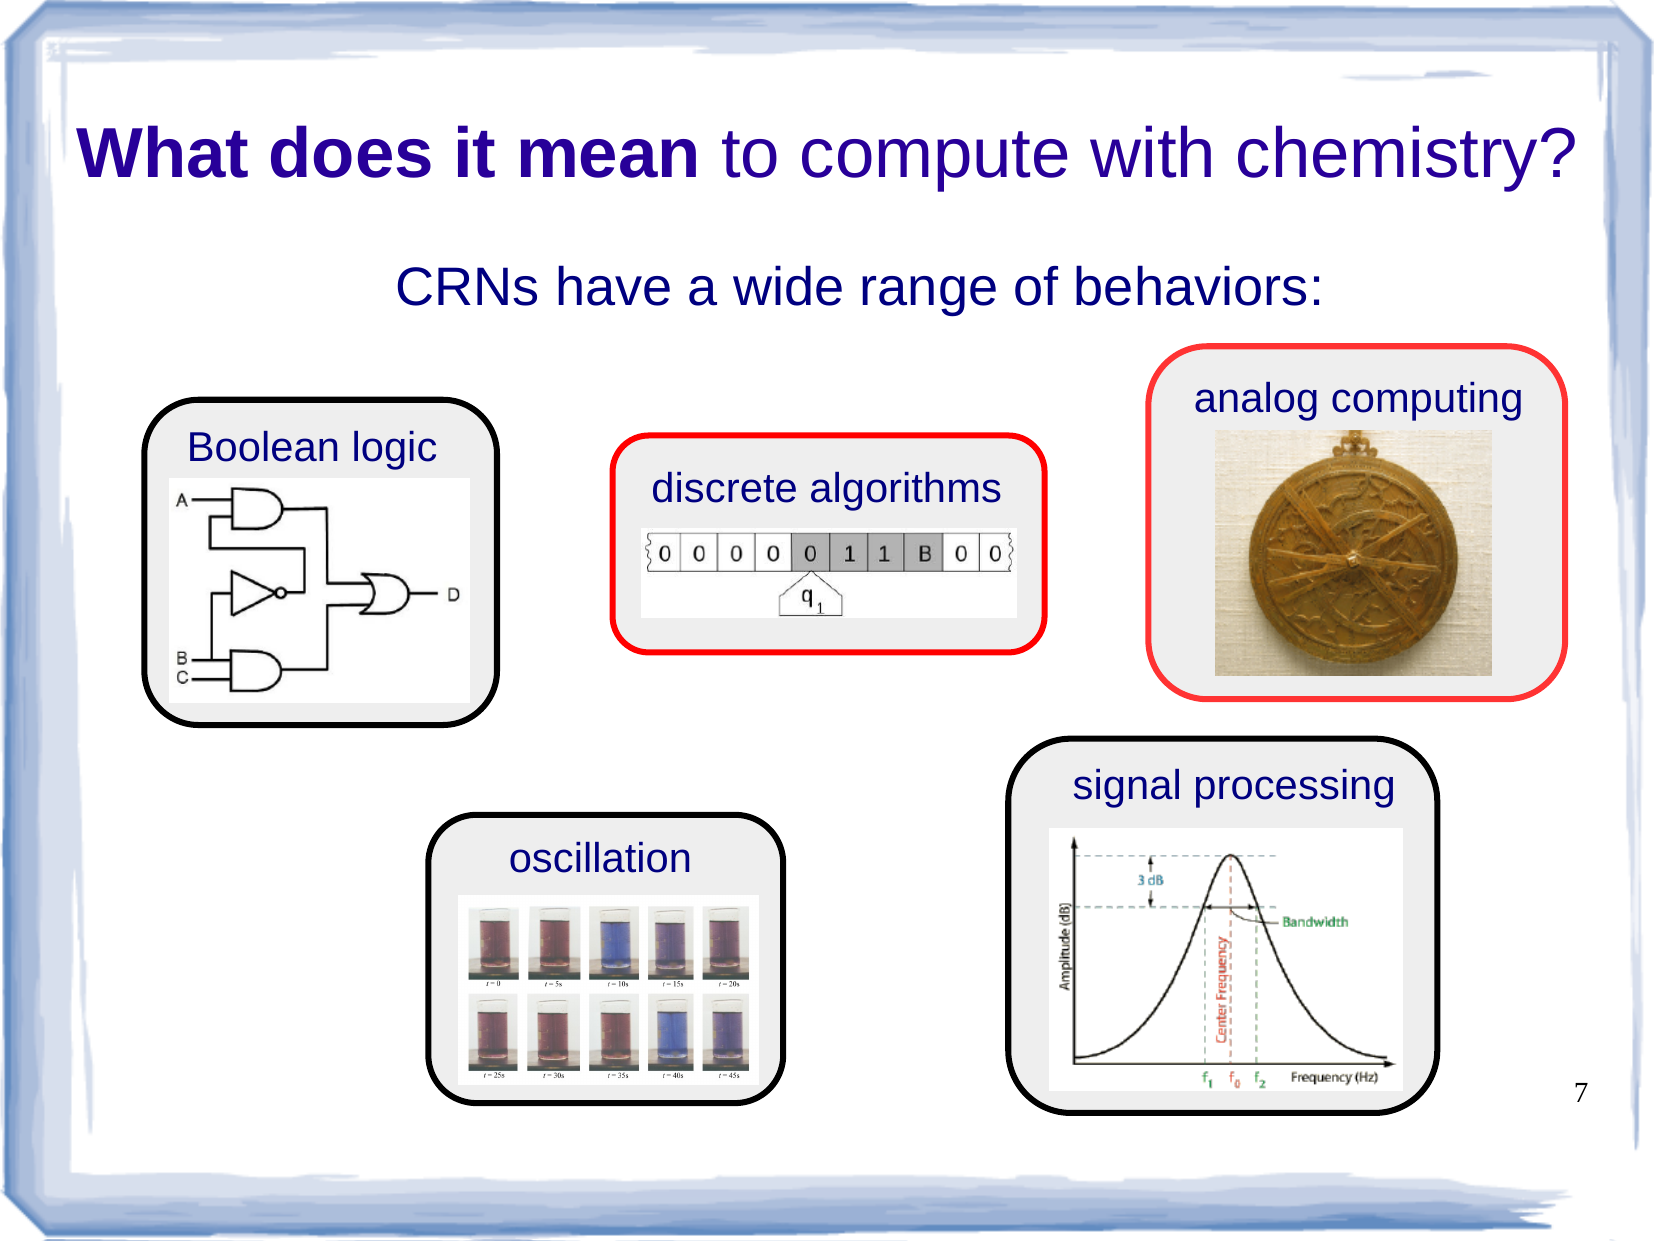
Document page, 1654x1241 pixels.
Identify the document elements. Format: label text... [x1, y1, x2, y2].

text_box [1156, 346, 1557, 375]
list Boolean logic [154, 423, 470, 479]
text_box [428, 814, 784, 1104]
text_box [1008, 738, 1438, 1113]
text_box [1148, 431, 1566, 700]
list CRNs have a wide range of behaviors: [395, 256, 1347, 318]
list oscillation [470, 834, 731, 891]
picture [0, 0, 1654, 1241]
text_box [144, 399, 498, 726]
text_box [612, 435, 1045, 653]
list discrete algorithms [647, 464, 1006, 521]
list signal processing [1037, 761, 1432, 818]
list analog computing [1125, 375, 1593, 431]
title What does it mean to compute with chemistry? [72, 49, 1583, 257]
